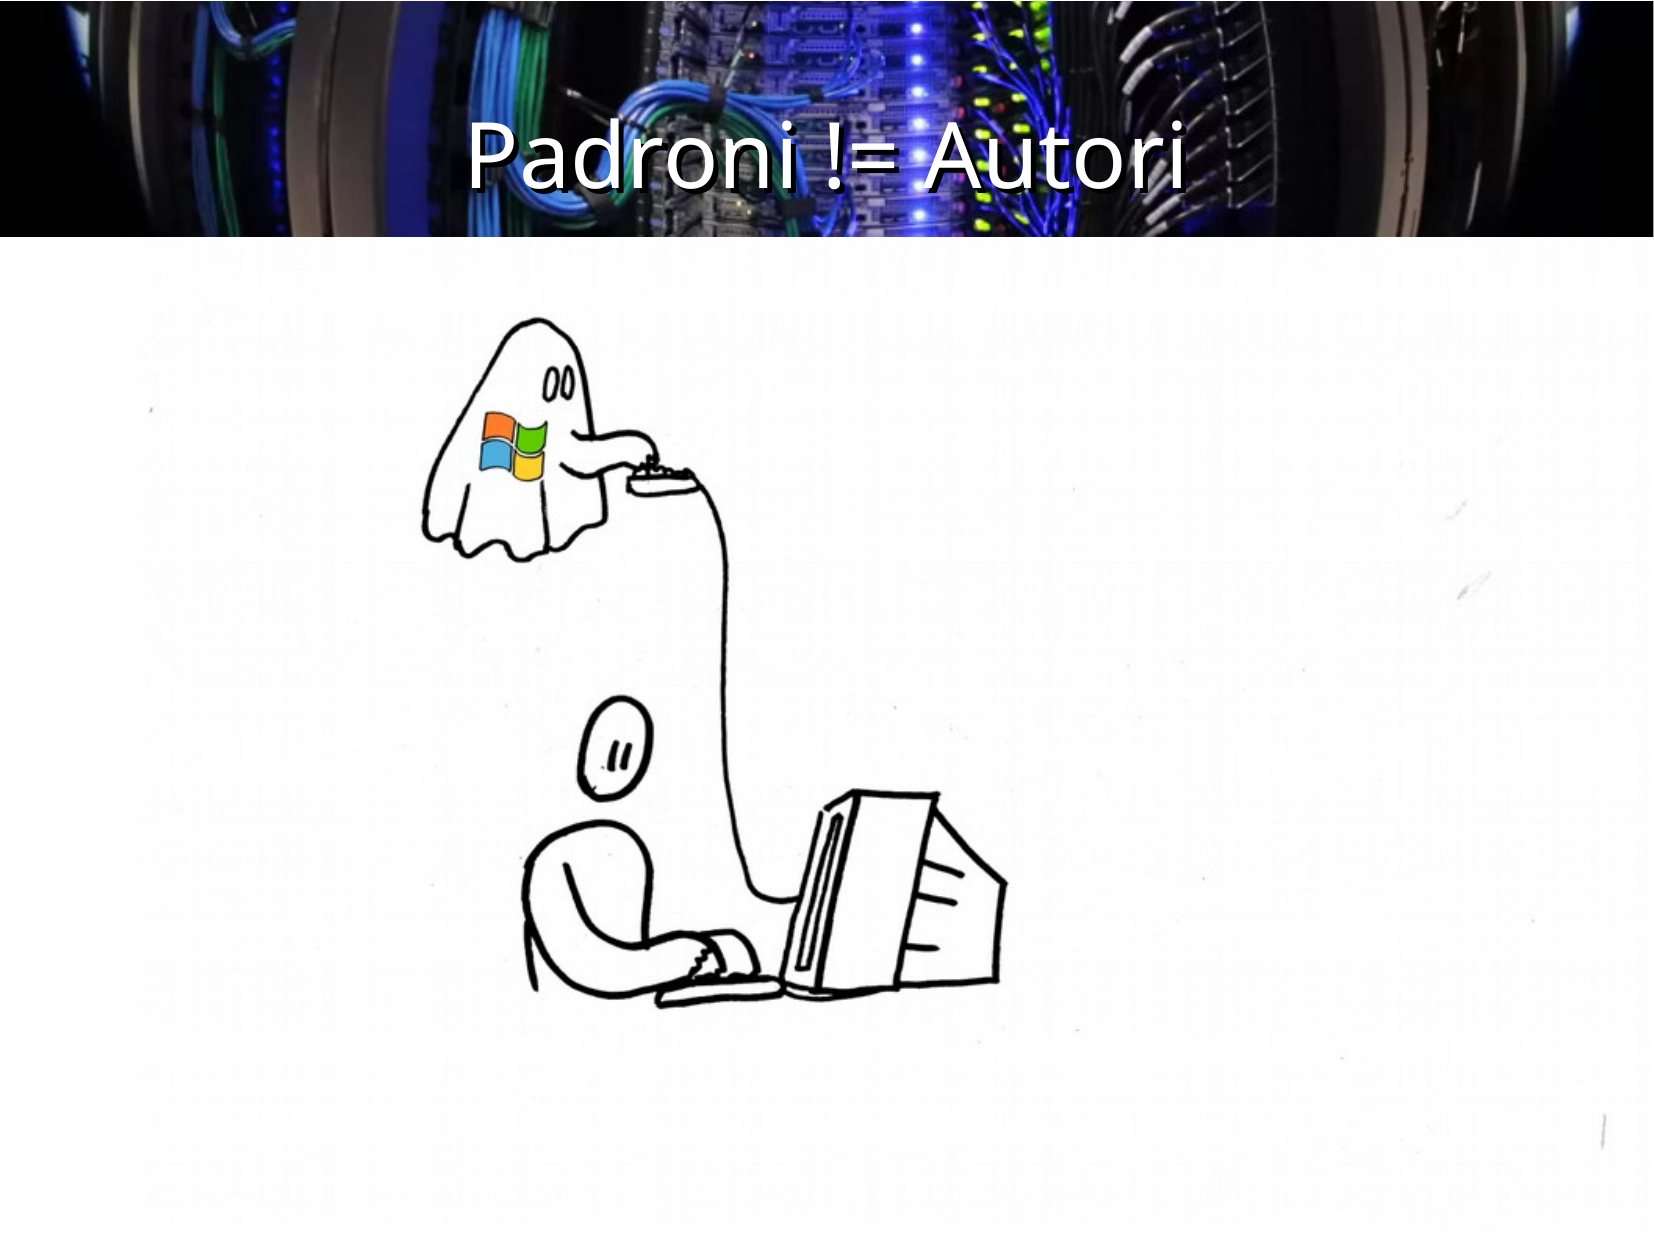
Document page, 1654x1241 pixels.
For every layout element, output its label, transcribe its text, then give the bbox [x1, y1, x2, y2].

title Padroni != Autori [82, 49, 1571, 257]
picture [0, 1, 1654, 1231]
